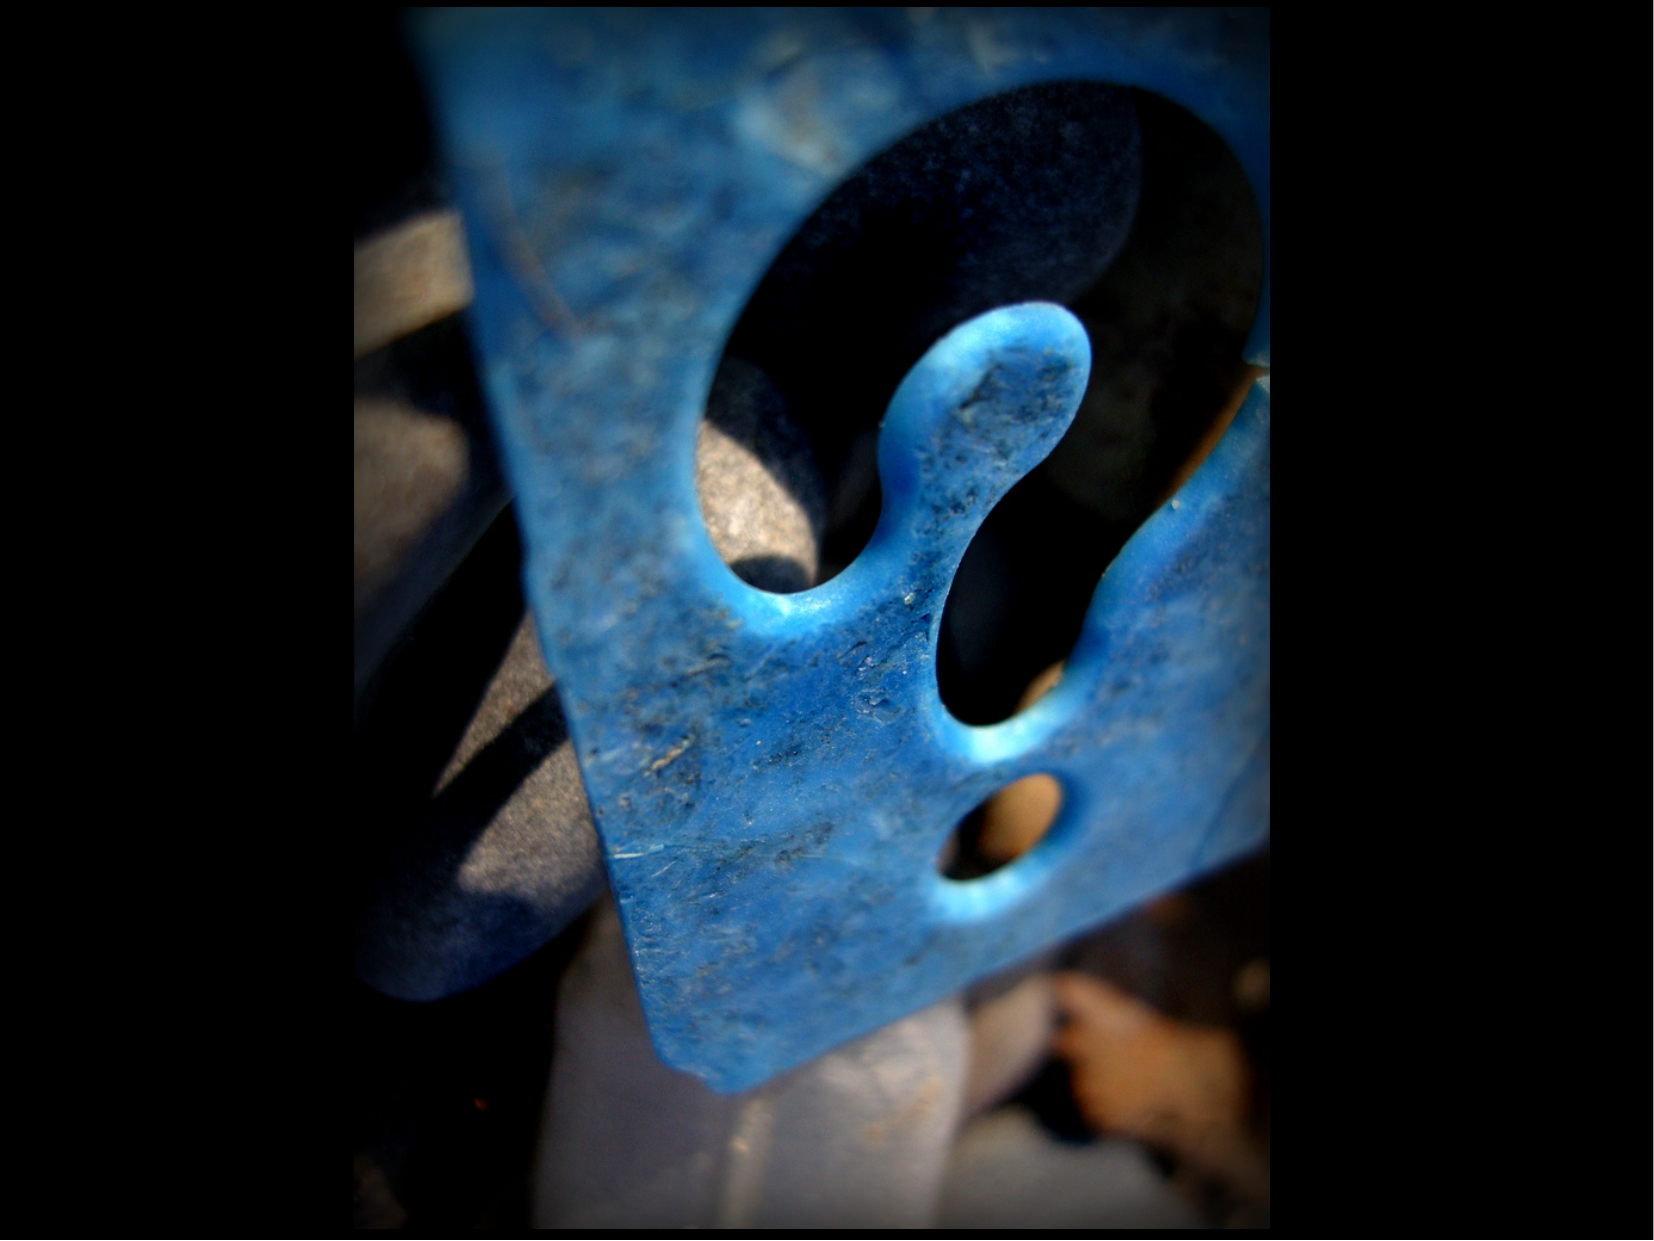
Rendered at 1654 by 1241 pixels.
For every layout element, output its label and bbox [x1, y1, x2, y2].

picture [354, 7, 1270, 1229]
